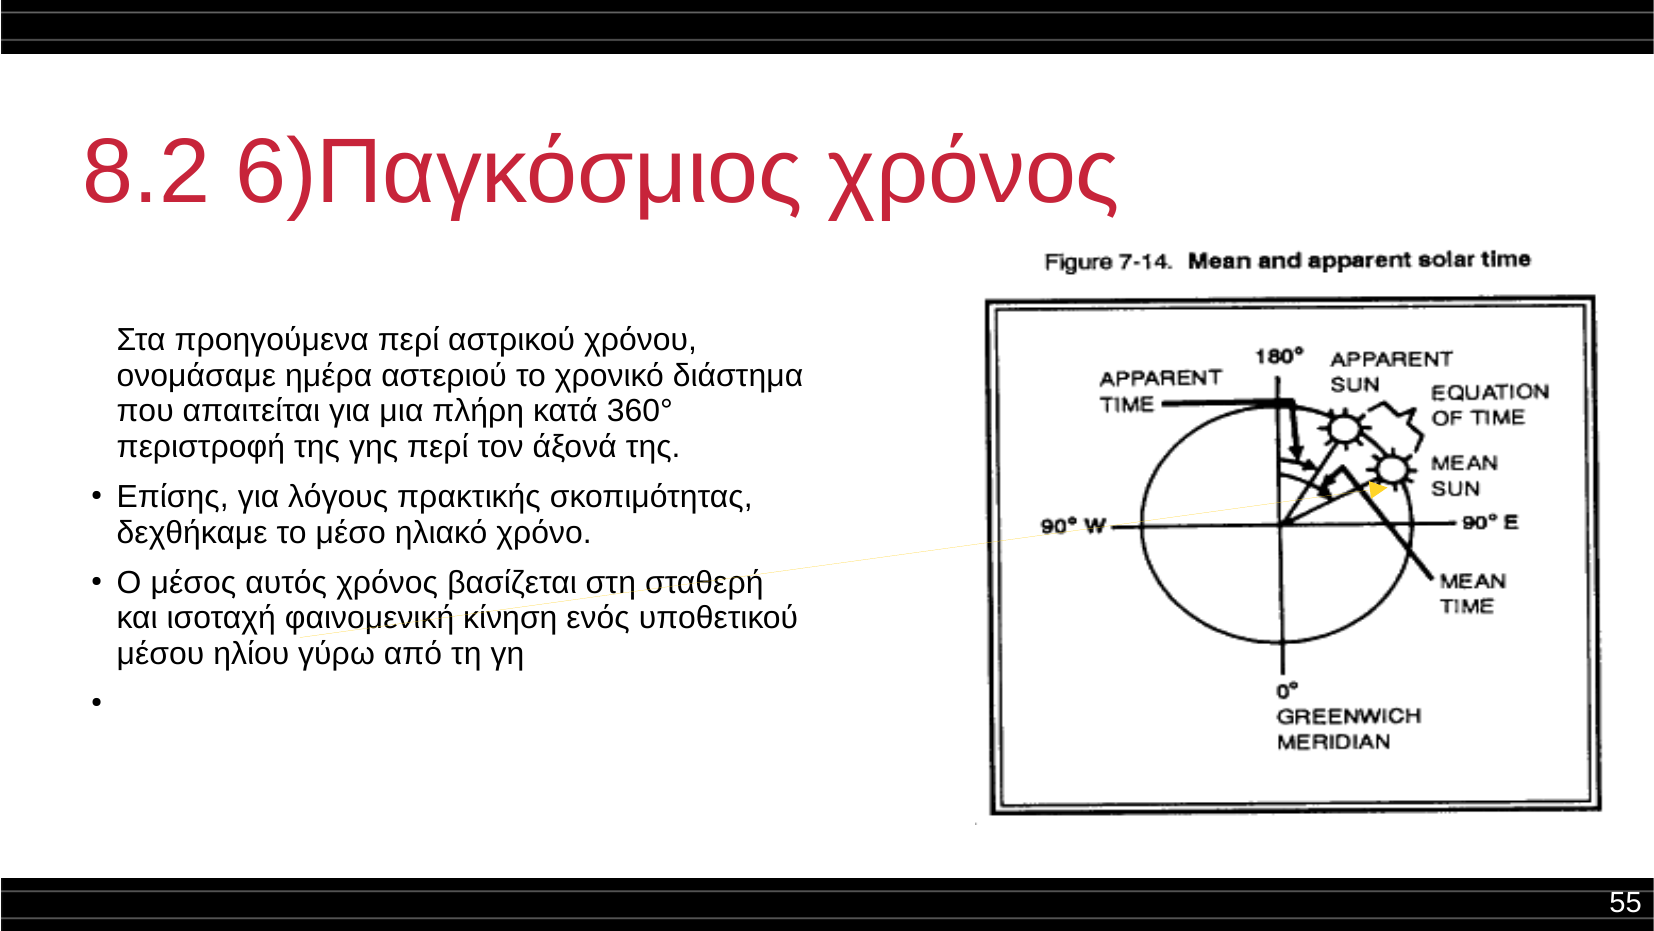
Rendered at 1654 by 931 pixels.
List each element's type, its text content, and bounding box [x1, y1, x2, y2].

title 8.2 6)Παγκόσμιος χρόνος [82, 92, 1571, 249]
picture [1, 0, 1654, 54]
picture [975, 247, 1613, 826]
picture [1, 878, 1654, 931]
list Στα προηγούμενα περί αστρικού χρόνου, ονομάσαμε ημέρα αστεριού το χρονικό διάστημα που απαιτείται για μια πλήρη κατά 360° περιστροφή της γης περί τον άξονά της. Επίσης, για λόγους πρακτικής σκοπιμότητας, δεχθήκαμε το μέσο ηλιακό χρόνο. Ο μέσος αυτός χρόνος βασίζεται στη σταθερή και ισοταχή φαινομενική κίνηση ενός υποθετικού μέσου ηλίου γύρω από τη γη [82, 271, 809, 758]
